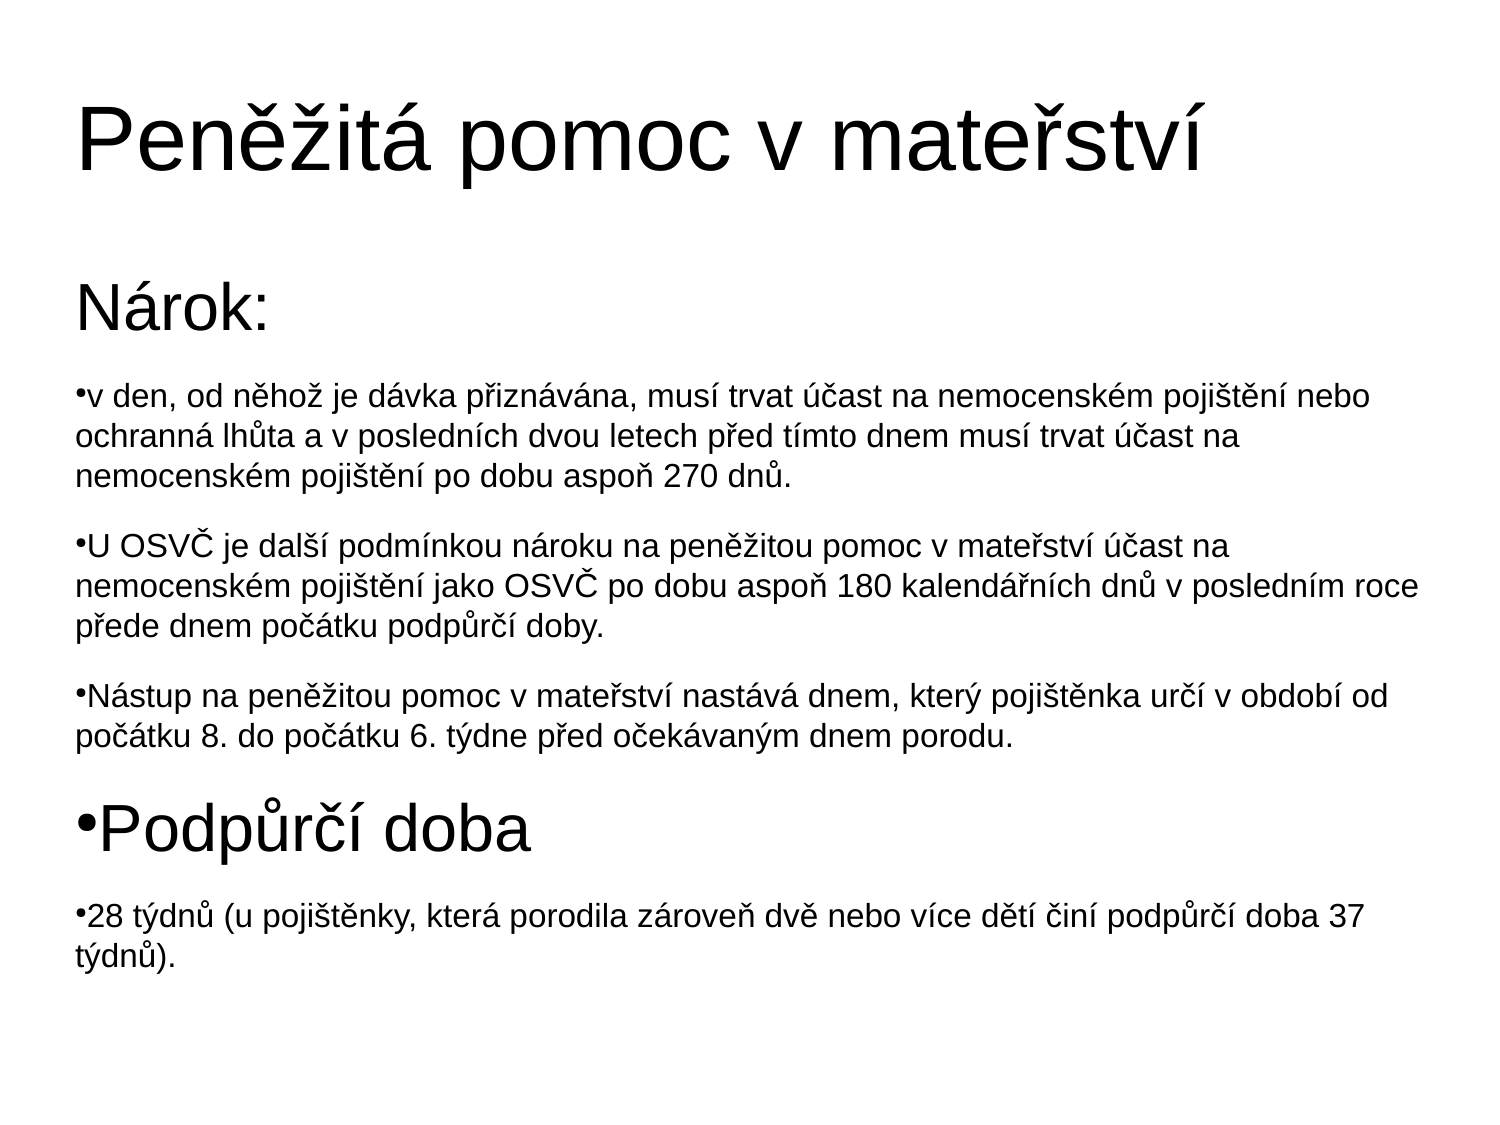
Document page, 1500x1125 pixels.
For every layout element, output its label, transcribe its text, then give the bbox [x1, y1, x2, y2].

list Nárok: v den, od něhož je dávka přiznávána, musí trvat účast na nemocenském pojištění nebo ochranná lhůta a v posledních dvou letech před tímto dnem musí trvat účast na nemocenském pojištění po dobu aspoň 270 dnů. U OSVČ je další podmínkou nároku na peněžitou pomoc v mateřství účast na nemocenském pojištění jako OSVČ po dobu aspoň 180 kalendářních dnů v posledním roce přede dnem počátku podpůrčí doby. Nástup na peněžitou pomoc v mateřství nastává dnem, který pojištěnka určí v období od počátku 8. do počátku 6. týdne před očekávaným dnem porodu. Podpůrčí doba 28 týdnů (u pojištěnky, která porodila zároveň dvě nebo více dětí činí podpůrčí doba 37 týdnů). [75, 263, 1425, 1006]
title Peněžitá pomoc v mateřství [75, 44, 1425, 233]
